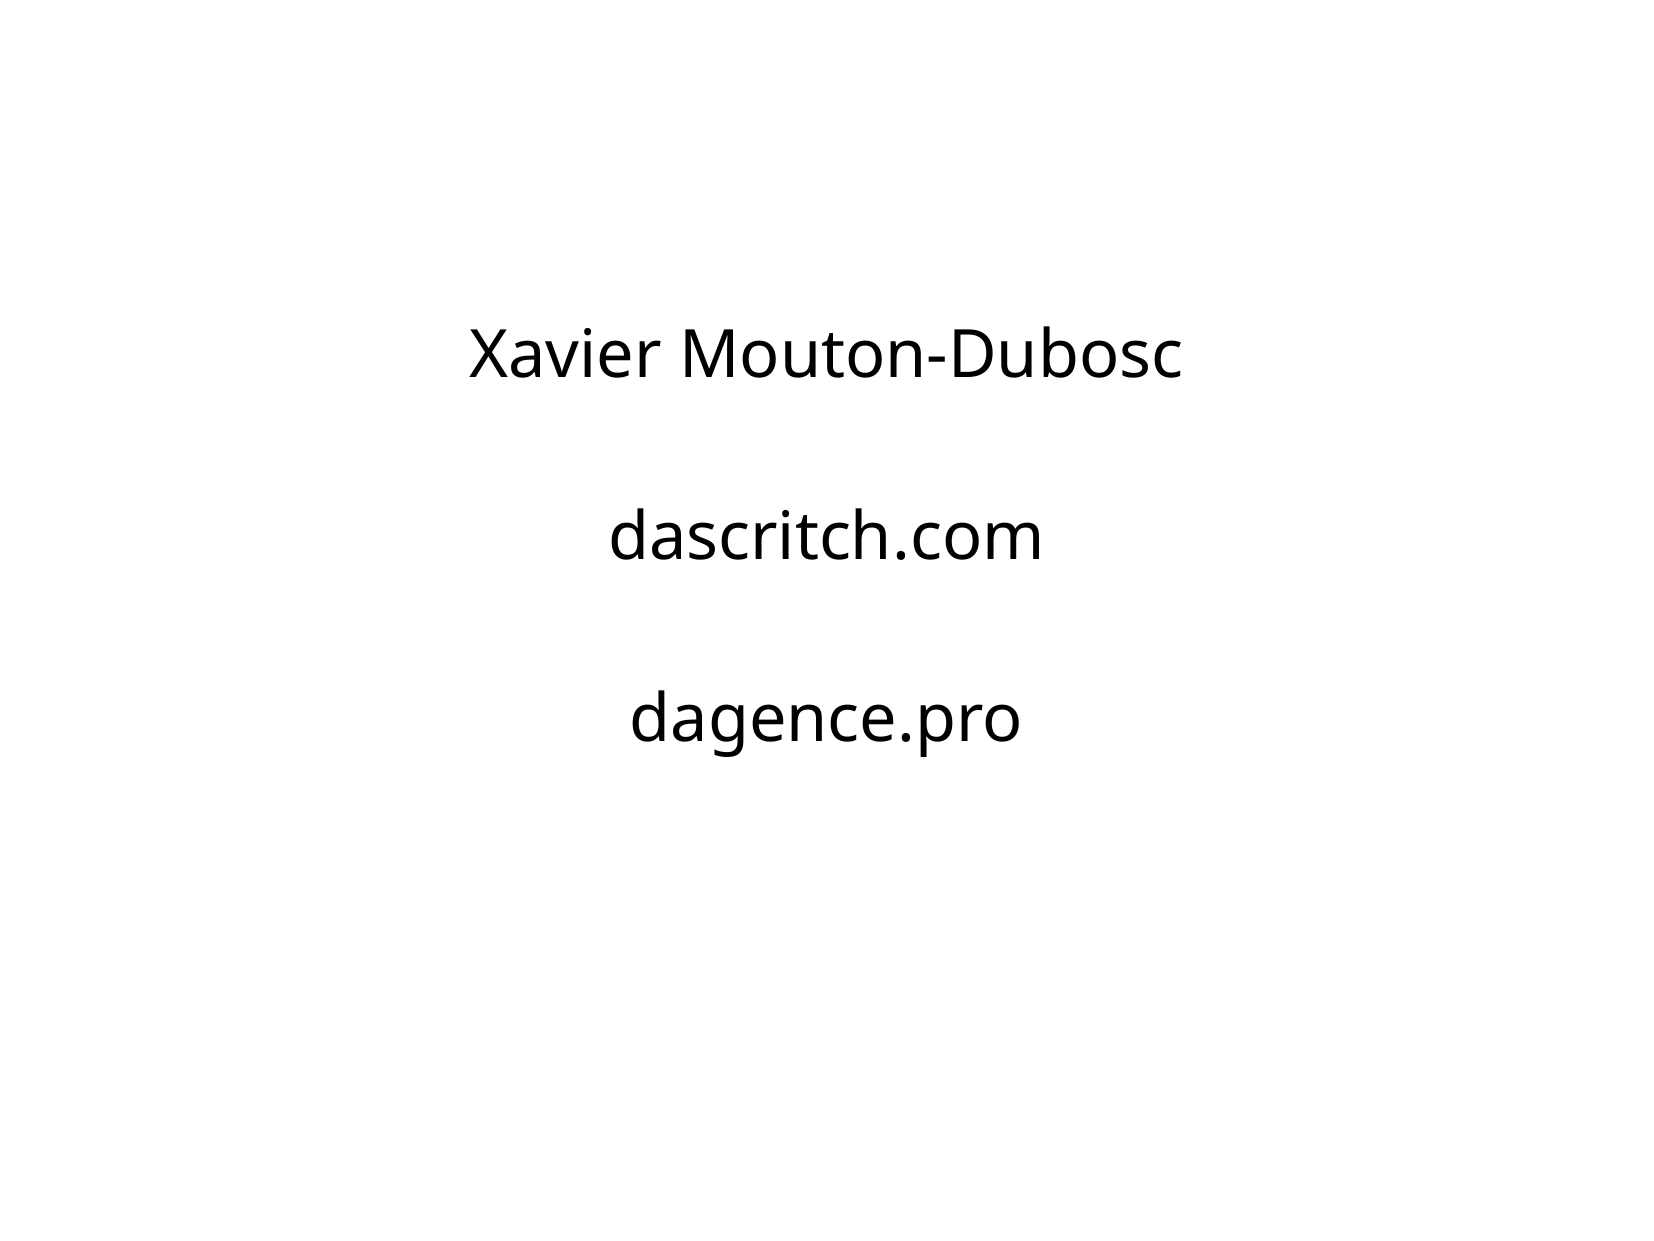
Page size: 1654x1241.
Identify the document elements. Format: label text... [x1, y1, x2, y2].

subtitle Xavier Mouton-Dubosc dascritch.com dagence.pro [82, 49, 1571, 1109]
